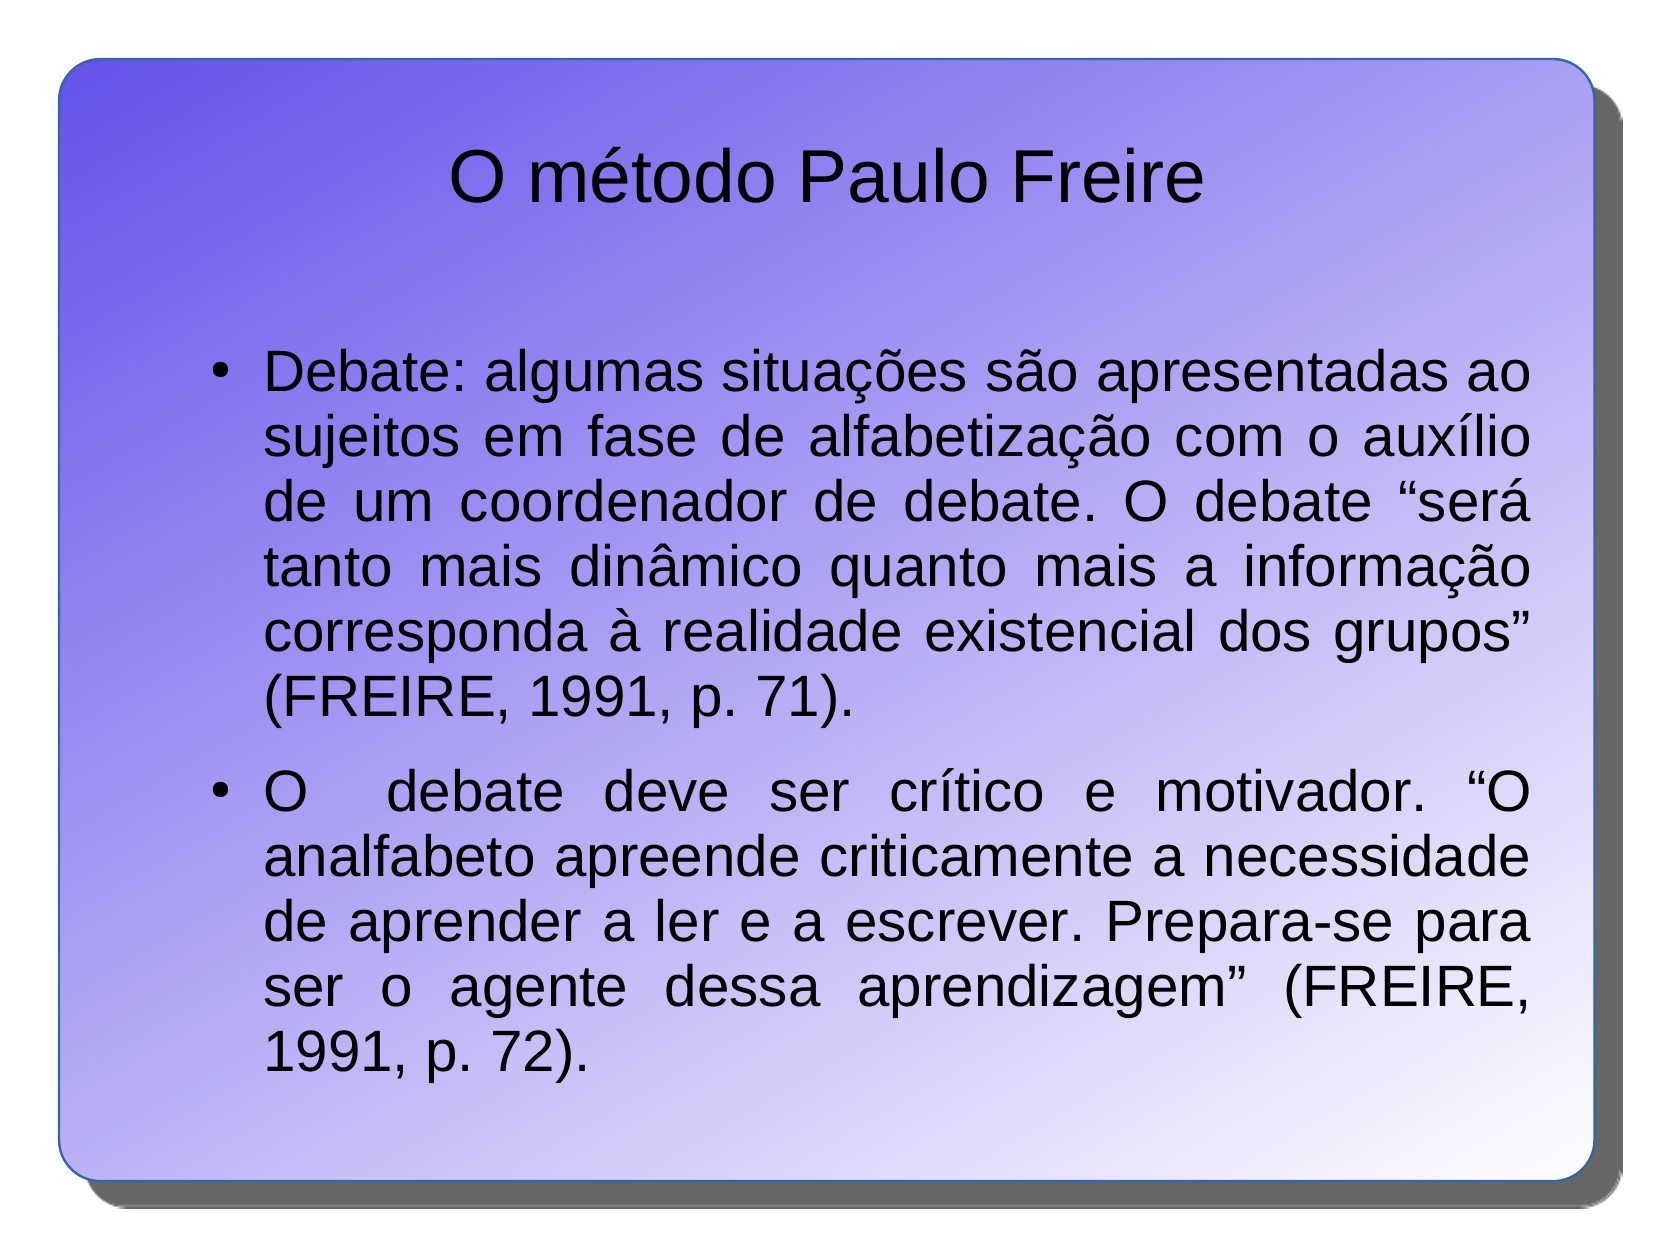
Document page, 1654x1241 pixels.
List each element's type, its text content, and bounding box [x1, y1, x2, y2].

list Debate: algumas situações são apresentadas ao sujeitos em fase de alfabetização com o auxílio de um coordenador de debate. O debate “será tanto mais dinâmico quanto mais a informação corresponda à realidade existencial dos grupos” (FREIRE, 1991, p. 71). O debate deve ser crítico e motivador. “O analfabeto apreende criticamente a necessidade de aprender a ler e a escrever. Prepara-se para ser o agente dessa aprendizagem” (FREIRE, 1991, p. 72). [121, 338, 1534, 1087]
title O método Paulo Freire [121, 88, 1534, 266]
